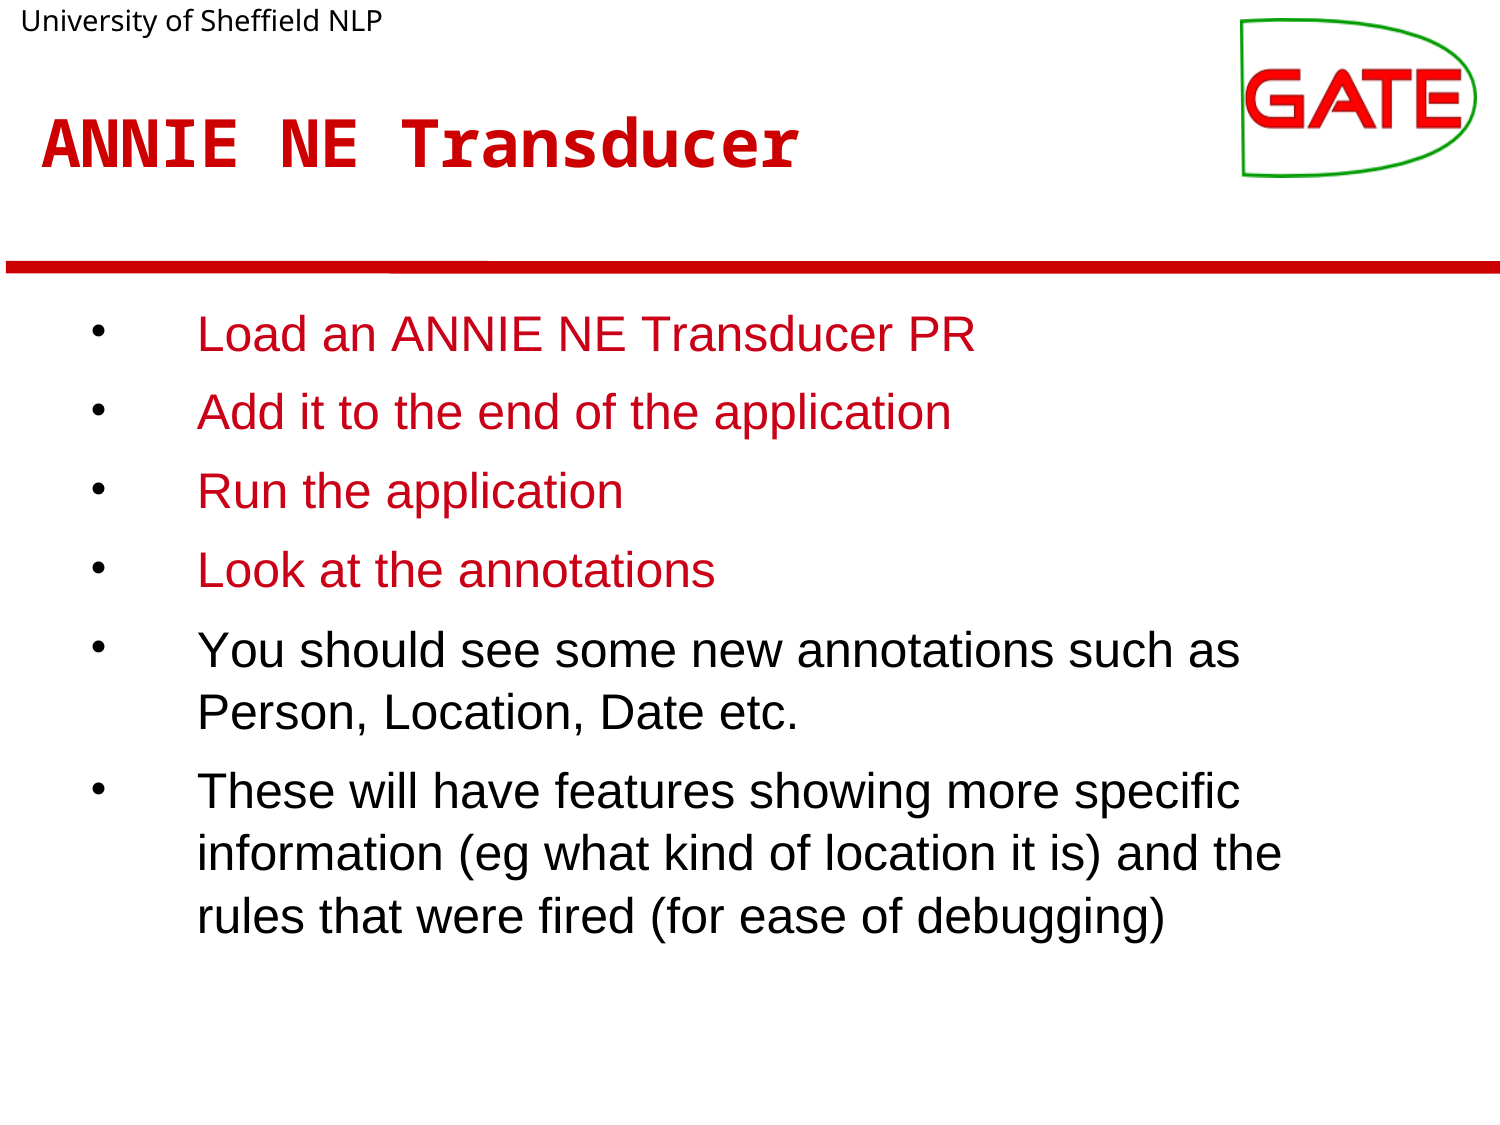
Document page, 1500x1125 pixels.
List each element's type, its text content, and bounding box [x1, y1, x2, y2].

text_box Load an ANNIE NE Transducer PR Add it to the end of the application Run the application Look at the annotations You should see some new annotations such as Person, Location, Date etc. These will have features showing more specific information (eg what kind of location it is) and the rules that were fired (for ease of debugging) [74, 290, 1421, 1125]
text_box ANNIE NE Transducer [41, 45, 1387, 243]
picture [1240, 18, 1477, 178]
